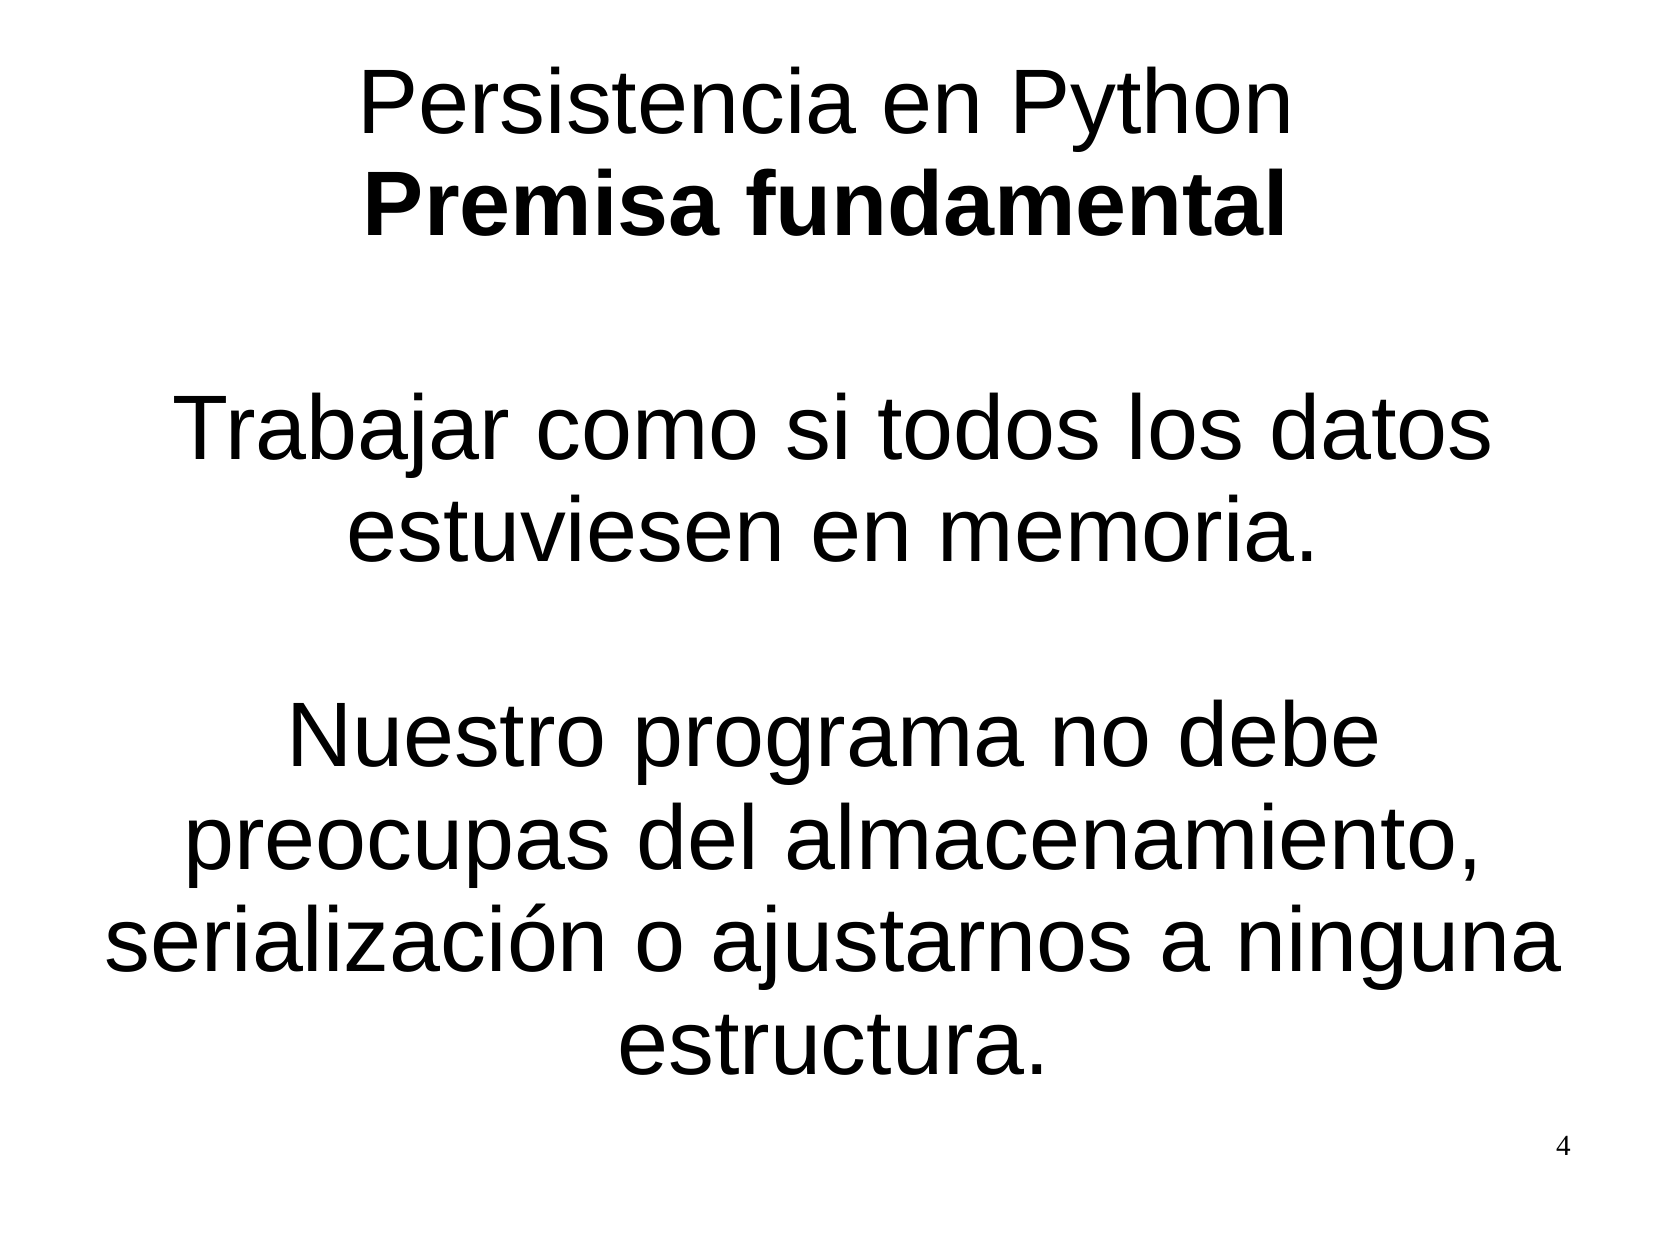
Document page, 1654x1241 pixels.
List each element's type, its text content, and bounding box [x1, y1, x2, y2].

subtitle Trabajar como si todos los datos estuviesen en memoria. Nuestro programa no debe preocupas del almacenamiento, serialización o ajustarnos a ninguna estructura. [90, 255, 1579, 1216]
text_box [82, 49, 1571, 1010]
